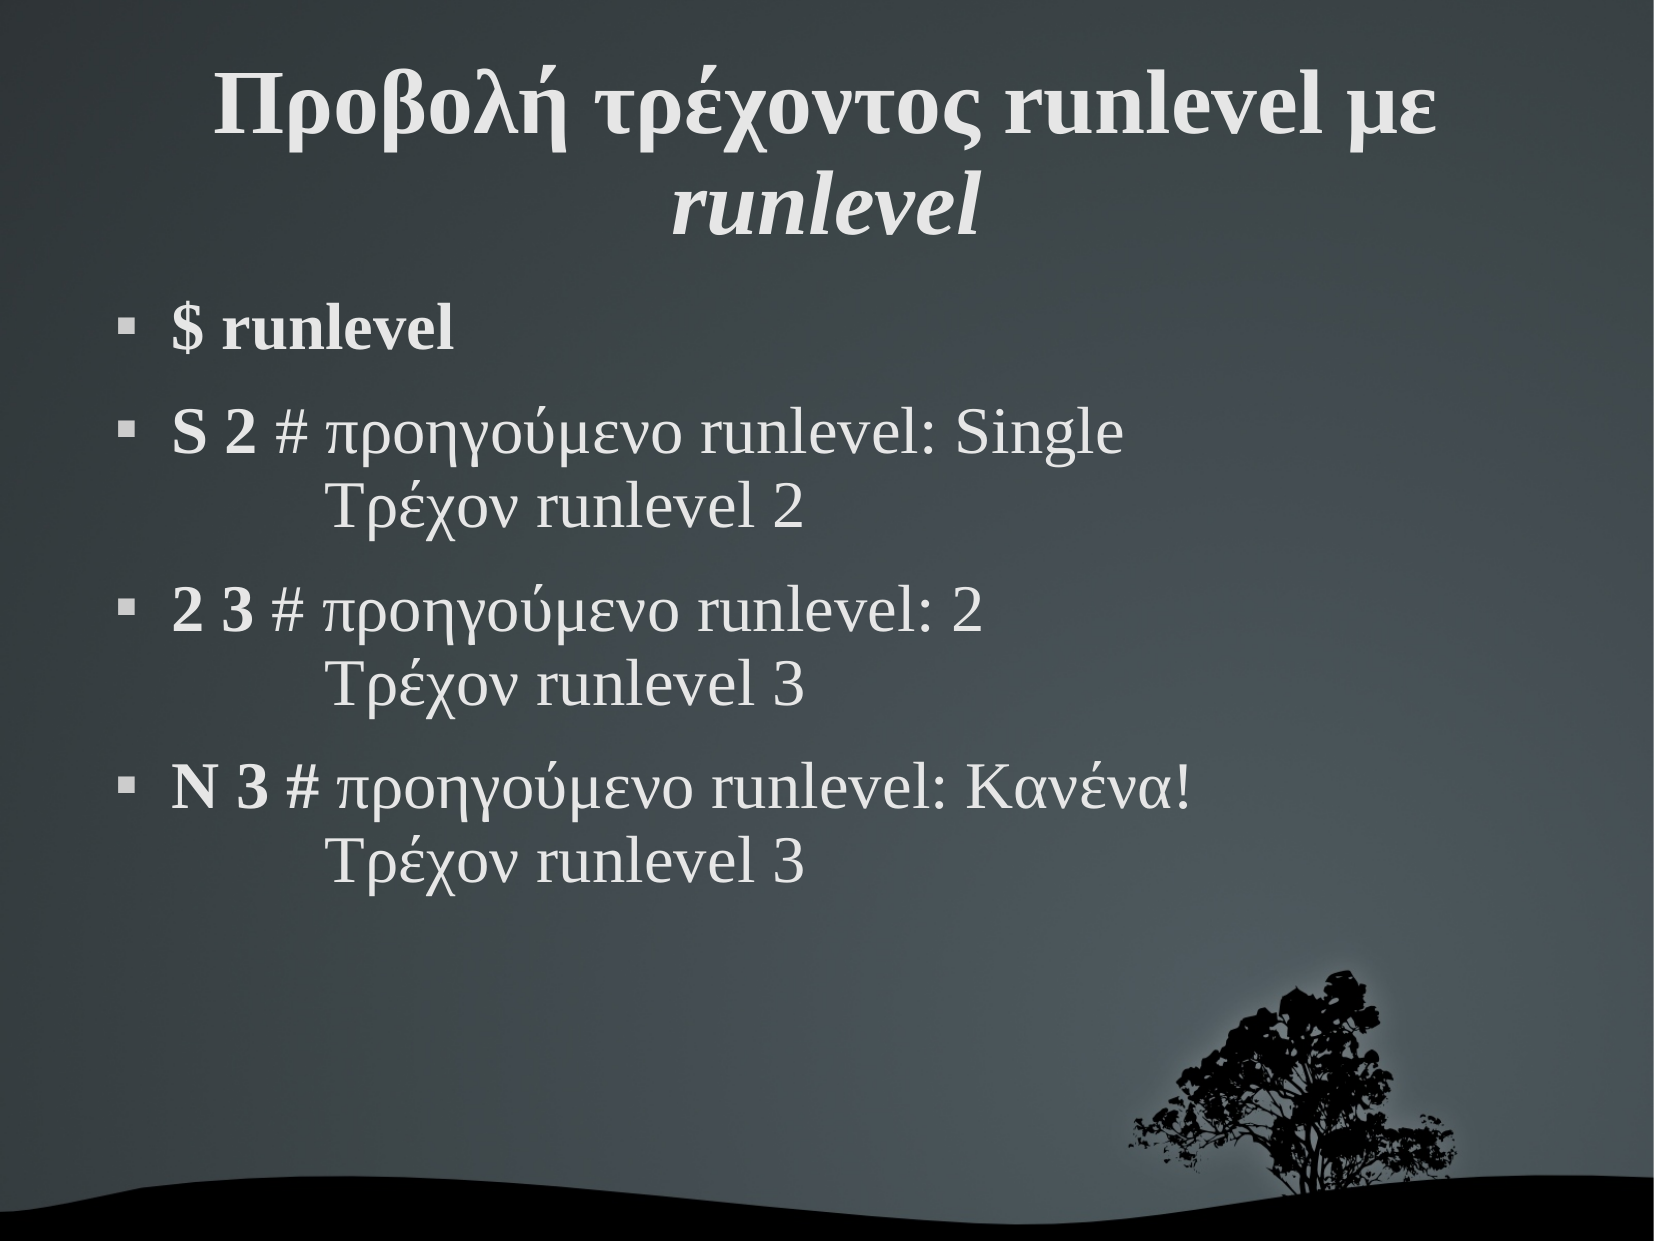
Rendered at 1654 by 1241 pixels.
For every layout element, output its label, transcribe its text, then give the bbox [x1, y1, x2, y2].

list $ runlevel S 2 # προηγούμενο runlevel: Single Τρέχον runlevel 2 2 3 # προηγούμενο runlevel: 2 Τρέχον runlevel 3 N 3 # προηγούμενο runlevel: Κανένα! Τρέχον runlevel 3 [82, 290, 1571, 1109]
title Προβολή τρέχοντος runlevel με runlevel [82, 33, 1571, 273]
picture [0, 0, 1654, 1241]
